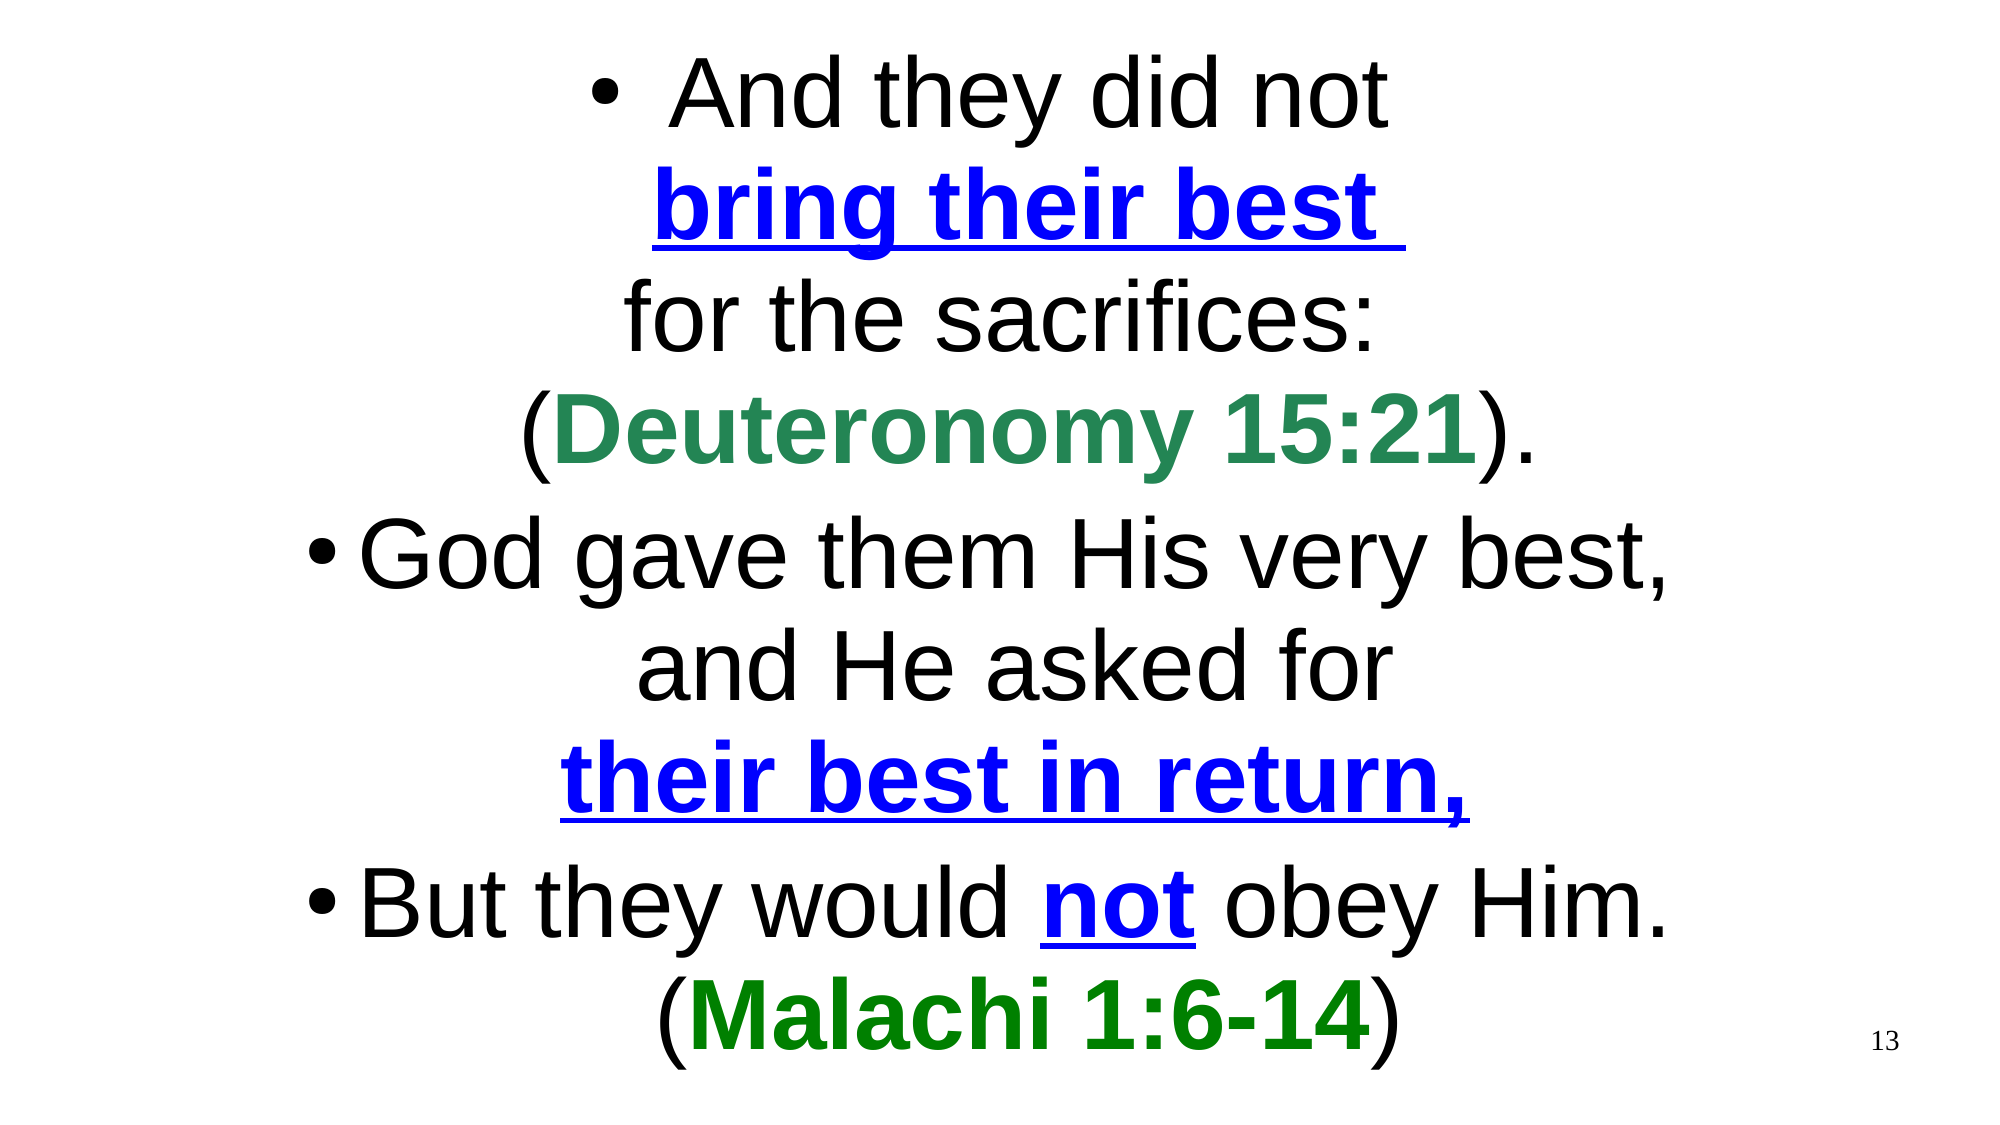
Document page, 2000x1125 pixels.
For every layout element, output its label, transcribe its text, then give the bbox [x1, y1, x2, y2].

list And they did not bring their best for the sacrifices: (Deuteronomy 15:21). God gave them His very best, and He asked for their best in return, But they would not obey Him. (Malachi 1:6-14) [37, 37, 1951, 1088]
